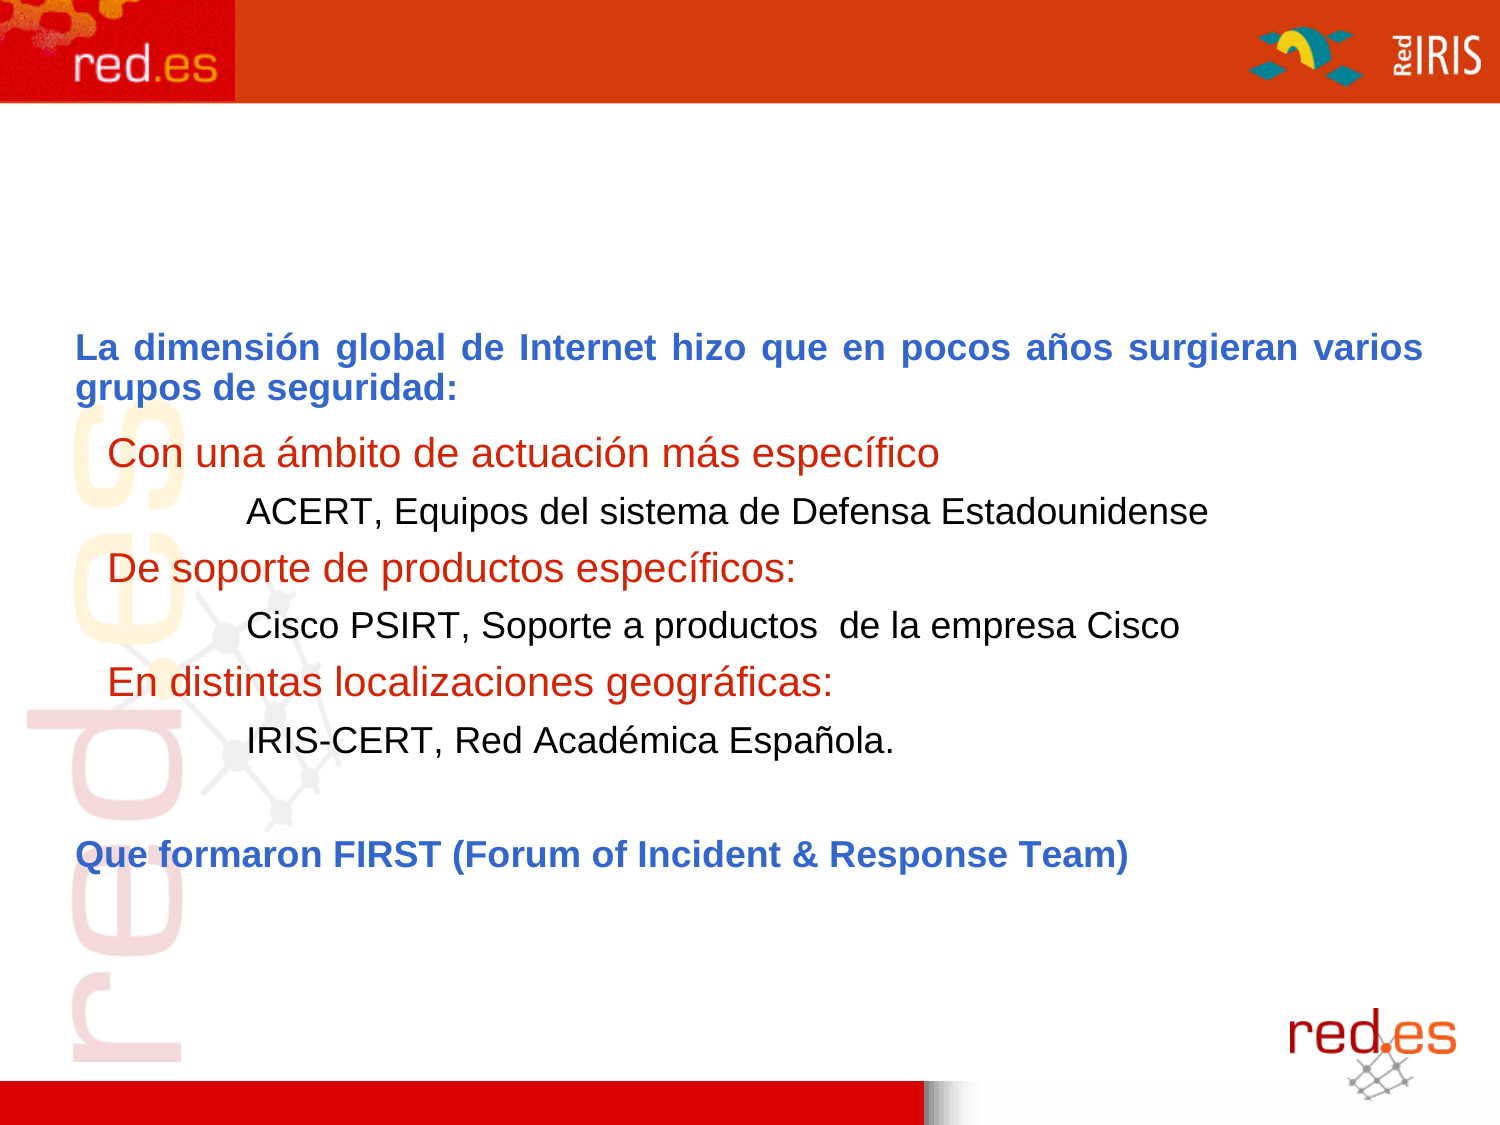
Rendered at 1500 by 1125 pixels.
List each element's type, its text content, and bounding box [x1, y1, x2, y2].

picture [0, 0, 235, 101]
picture [1248, 27, 1481, 87]
picture [27, 400, 345, 1062]
picture [0, 1008, 1500, 1125]
list La dimensión global de Internet hizo que en pocos años surgieran varios grupos de seguridad: Con una ámbito de actuación más específico ACERT, Equipos del sistema de Defensa Estadounidense De soporte de productos específicos: Cisco PSIRT, Soporte a productos de la empresa Cisco En distintas localizaciones geográficas: IRIS-CERT, Red Académica Española. Que formaron FIRST (Forum of Incident & Response Team) [75, 262, 1426, 1006]
